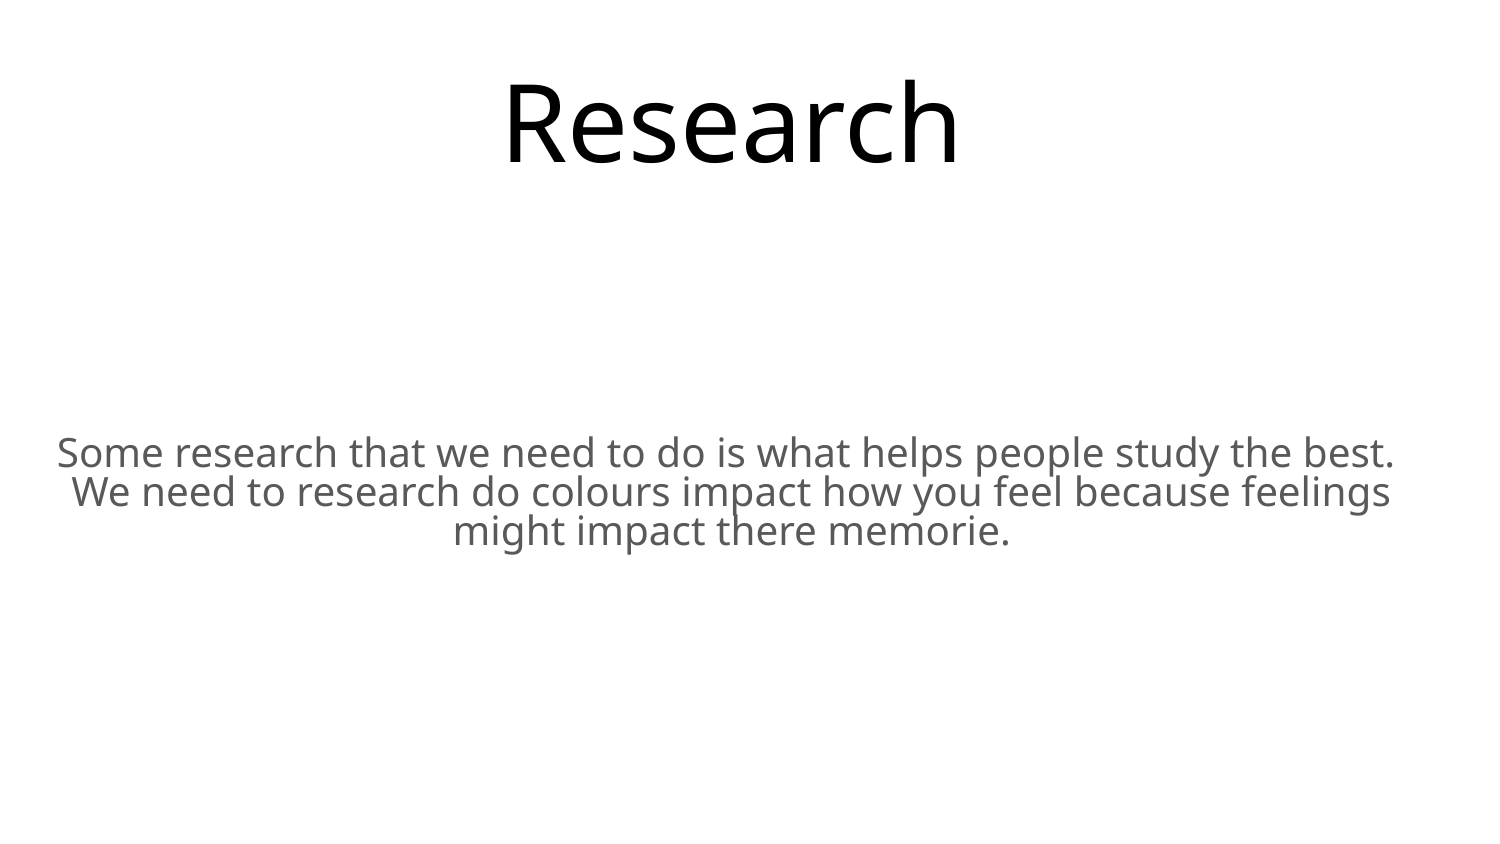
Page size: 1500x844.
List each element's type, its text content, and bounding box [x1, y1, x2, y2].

subtitle Some research that we need to do is what helps people study the best. We need to research do colours impact how you feel because feelings might impact there memorie. [19, 421, 1445, 595]
title Research [33, 0, 1431, 209]
